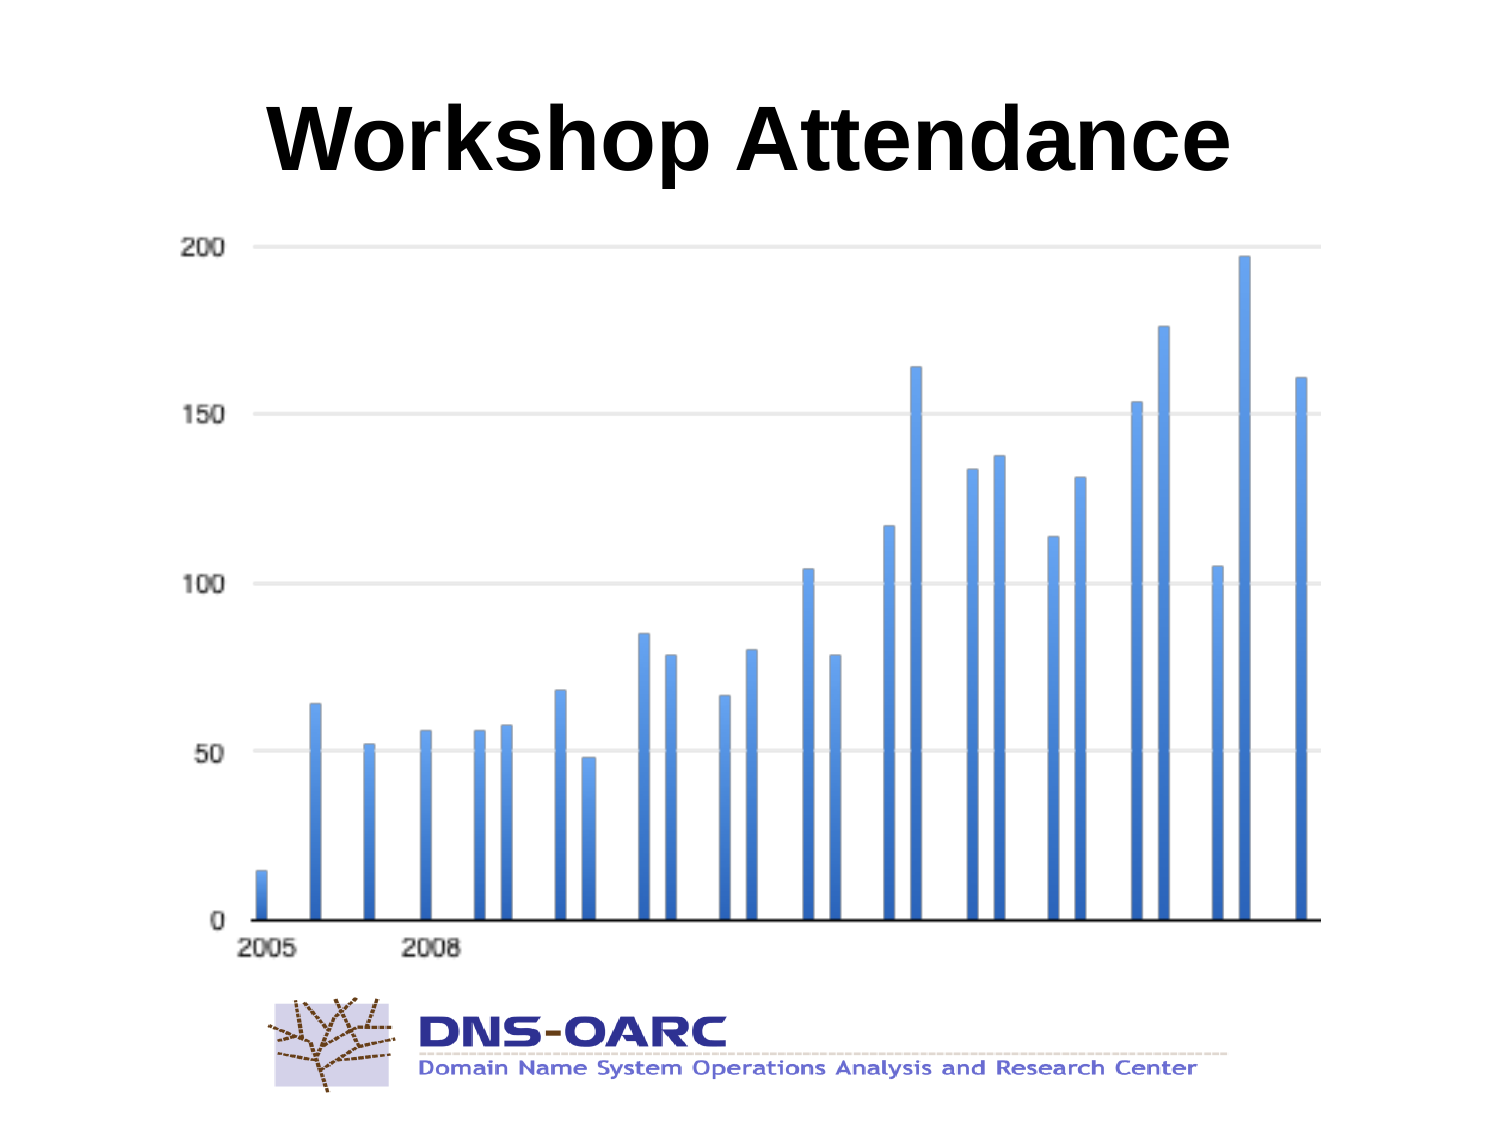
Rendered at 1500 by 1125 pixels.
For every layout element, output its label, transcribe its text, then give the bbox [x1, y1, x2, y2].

picture [179, 214, 1321, 963]
title Workshop Attendance [75, 44, 1425, 233]
picture [214, 991, 1259, 1099]
